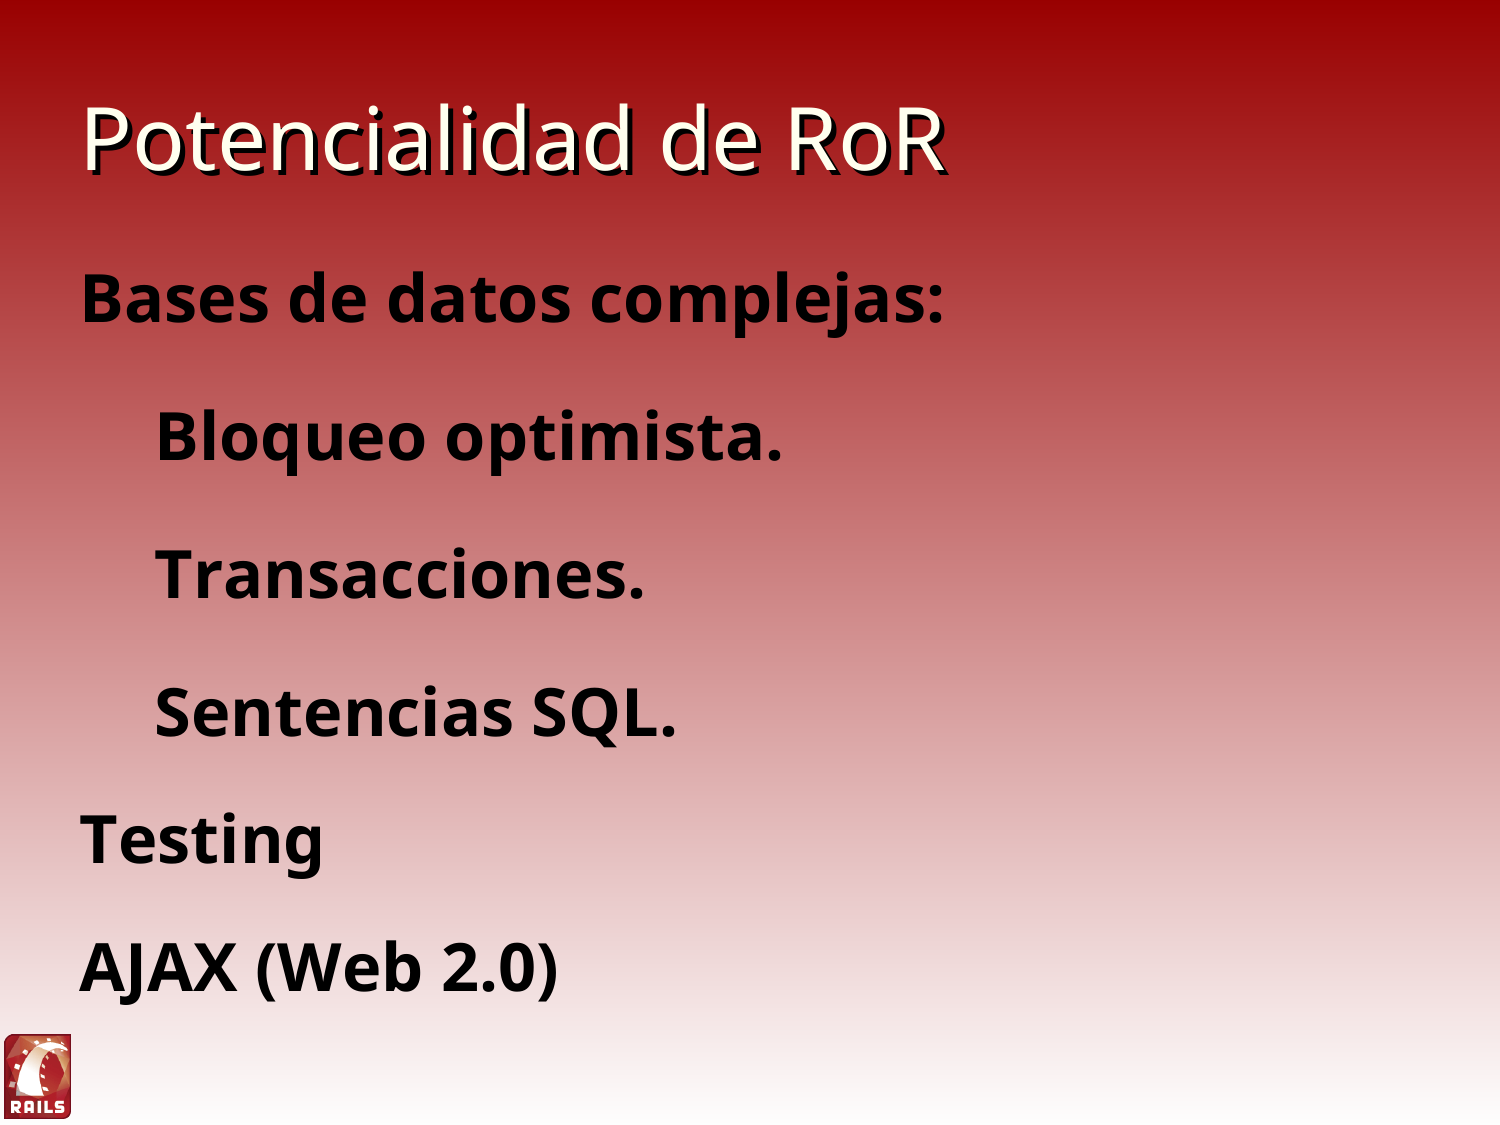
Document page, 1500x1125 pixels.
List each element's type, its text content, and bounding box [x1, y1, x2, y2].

list Bases de datos complejas: Bloqueo optimista. Transacciones. Sentencias SQL. Testing AJAX (Web 2.0) [64, 243, 1430, 988]
title Potencialidad de RoR [64, 42, 1317, 232]
picture [4, 1034, 71, 1119]
